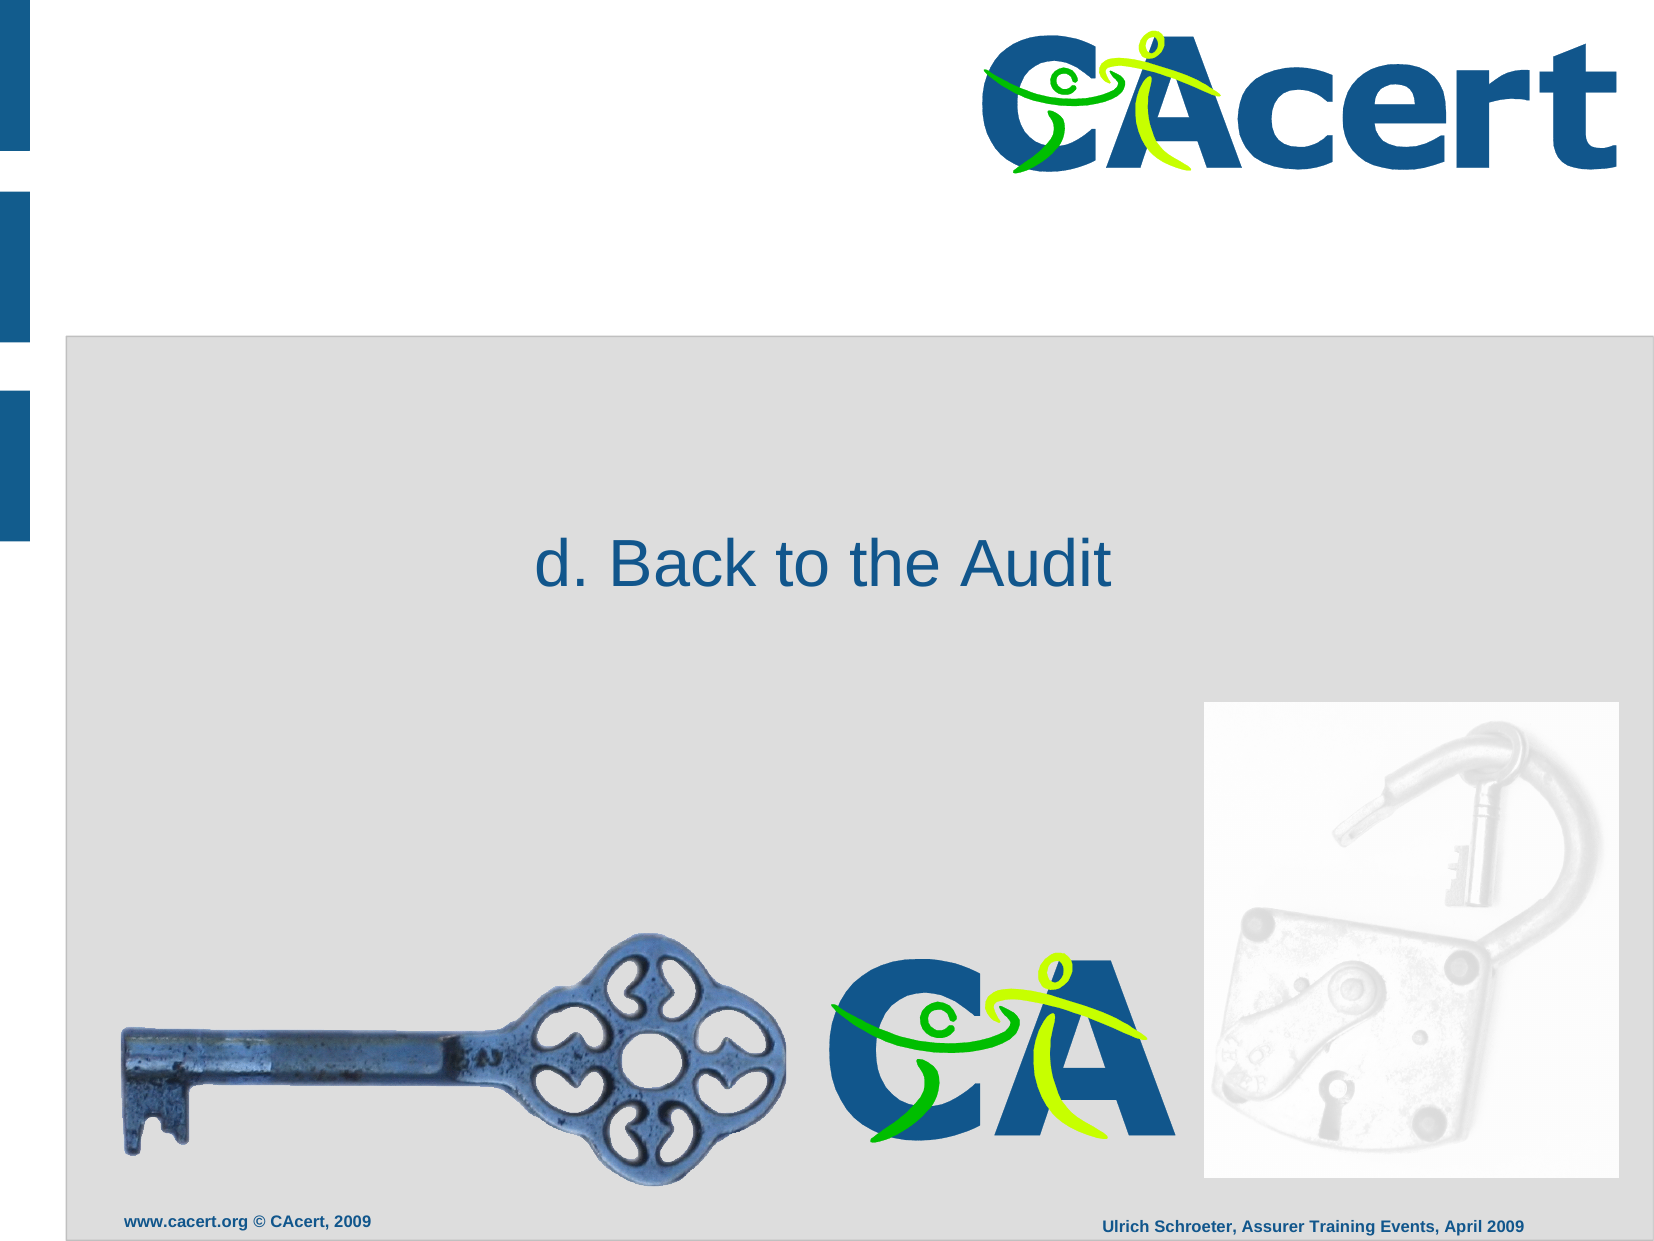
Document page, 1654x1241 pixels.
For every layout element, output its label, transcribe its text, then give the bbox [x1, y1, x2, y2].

title d. Back to the Audit [118, 442, 1530, 601]
picture [1204, 702, 1619, 1178]
picture [106, 915, 800, 1203]
picture [826, 950, 1177, 1145]
